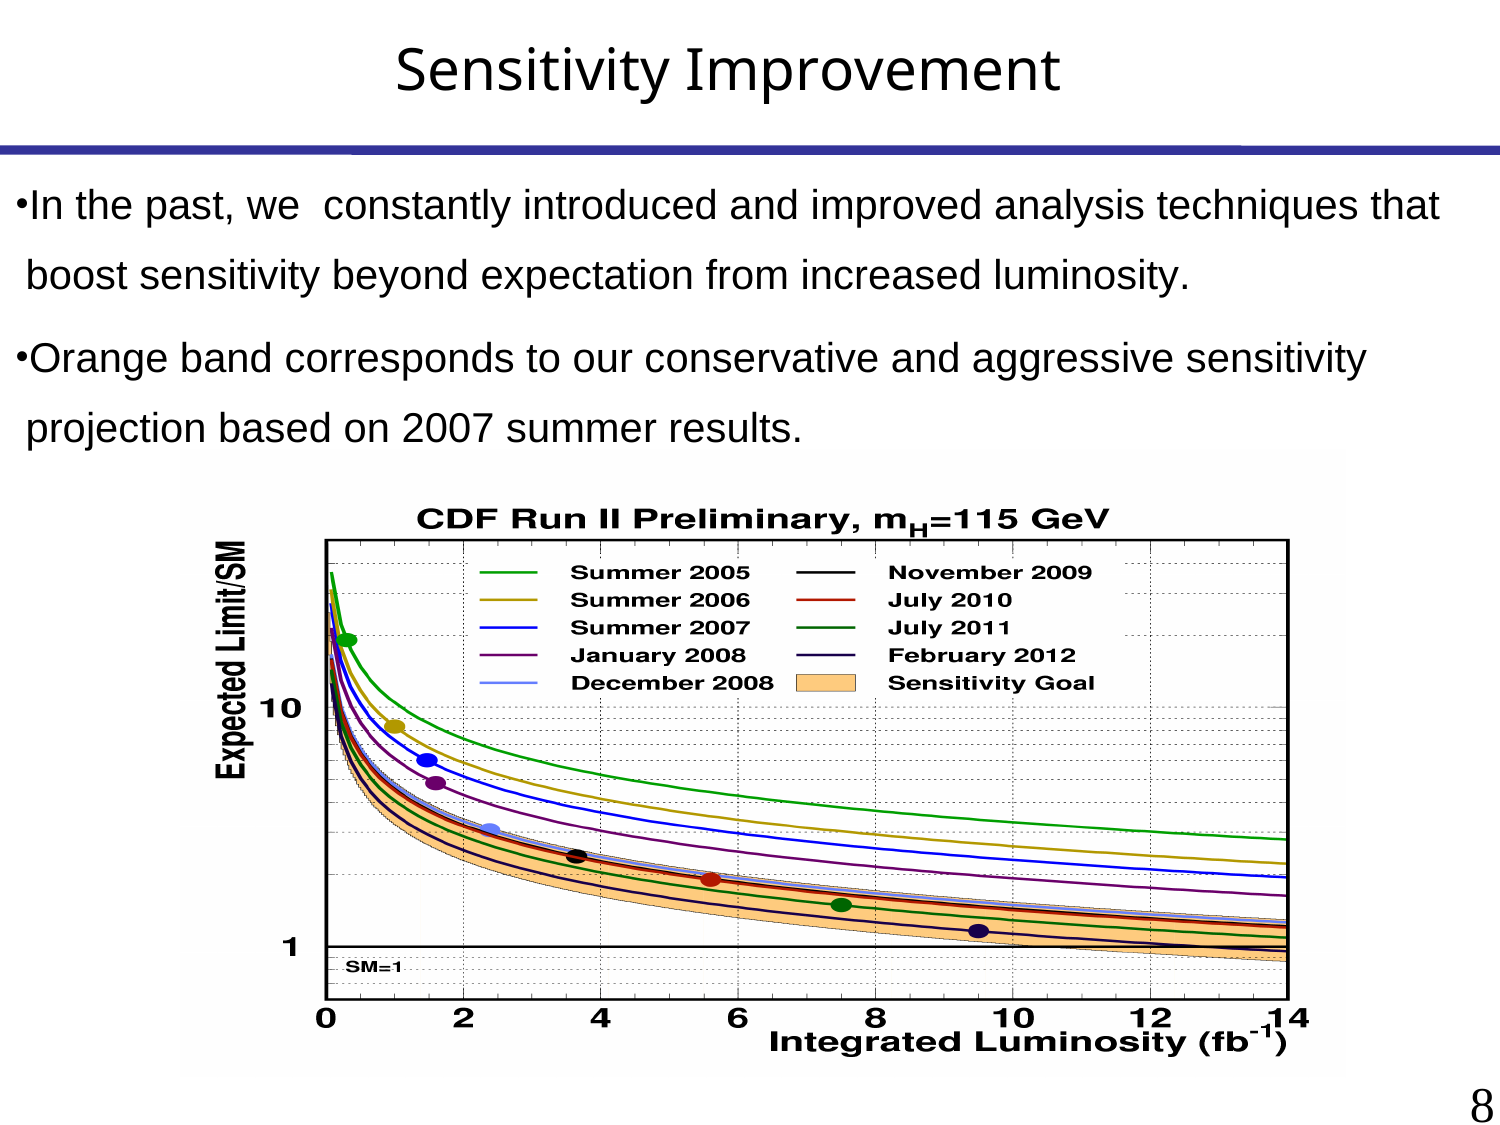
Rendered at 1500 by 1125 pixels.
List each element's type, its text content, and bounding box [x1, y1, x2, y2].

picture [180, 450, 1348, 1081]
list In the past, we constantly introduced and improved analysis techniques that boost sensitivity beyond expectation from increased luminosity. Orange band corresponds to our conservative and aggressive sensitivity projection based on 2007 summer results. [0, 151, 1500, 459]
title Sensitivity Improvement [0, 11, 1473, 118]
text_box 8 [1455, 1065, 1500, 1125]
